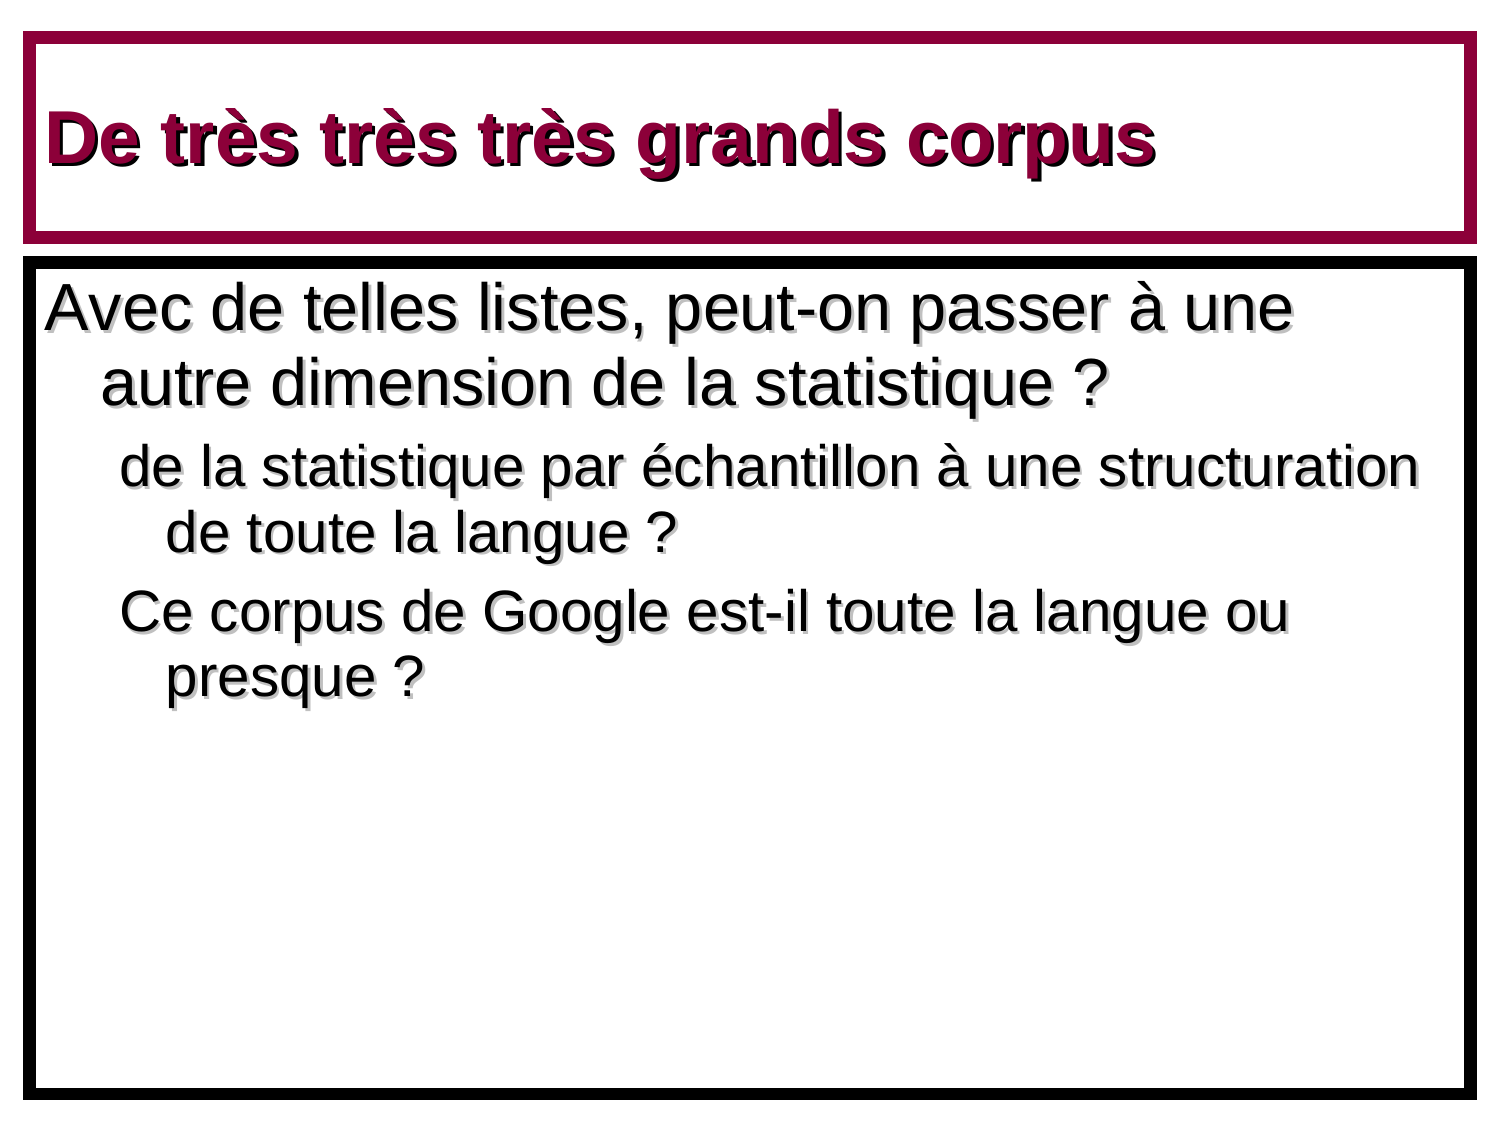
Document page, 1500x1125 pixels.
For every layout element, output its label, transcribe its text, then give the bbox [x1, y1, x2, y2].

list Avec de telles listes, peut-on passer à une autre dimension de la statistique ? de la statistique par échantillon à une structuration de toute la langue ? Ce corpus de Google est-il toute la langue ou presque ? [29, 262, 1471, 1095]
title De très très très grands corpus [29, 37, 1471, 238]
